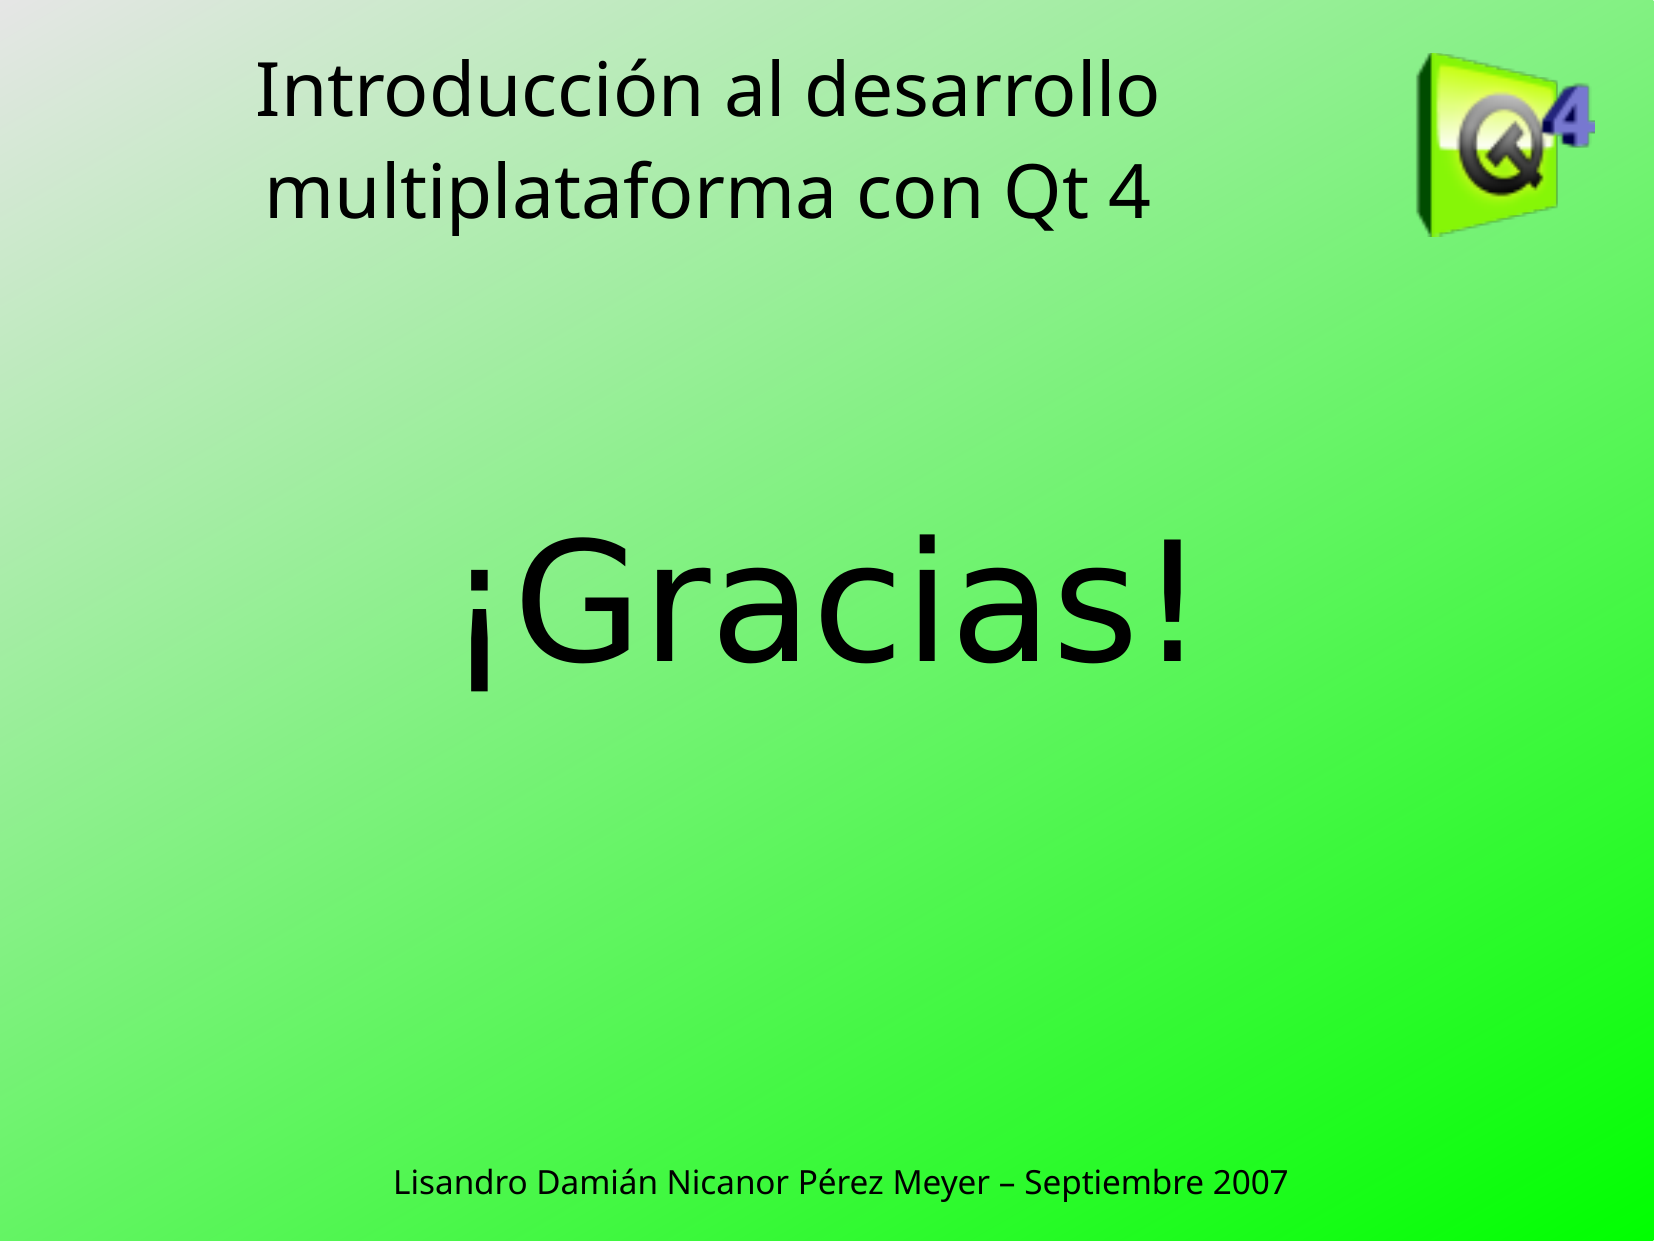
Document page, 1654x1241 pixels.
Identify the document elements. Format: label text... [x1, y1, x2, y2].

title Introducción al desarrollo multiplataforma con Qt 4 [147, 11, 1270, 266]
picture [1412, 53, 1595, 237]
text_box ¡Gracias! [221, 499, 1433, 709]
text_box Lisandro Damián Nicanor Pérez Meyer – Septiembre 2007 [88, 1151, 1595, 1213]
